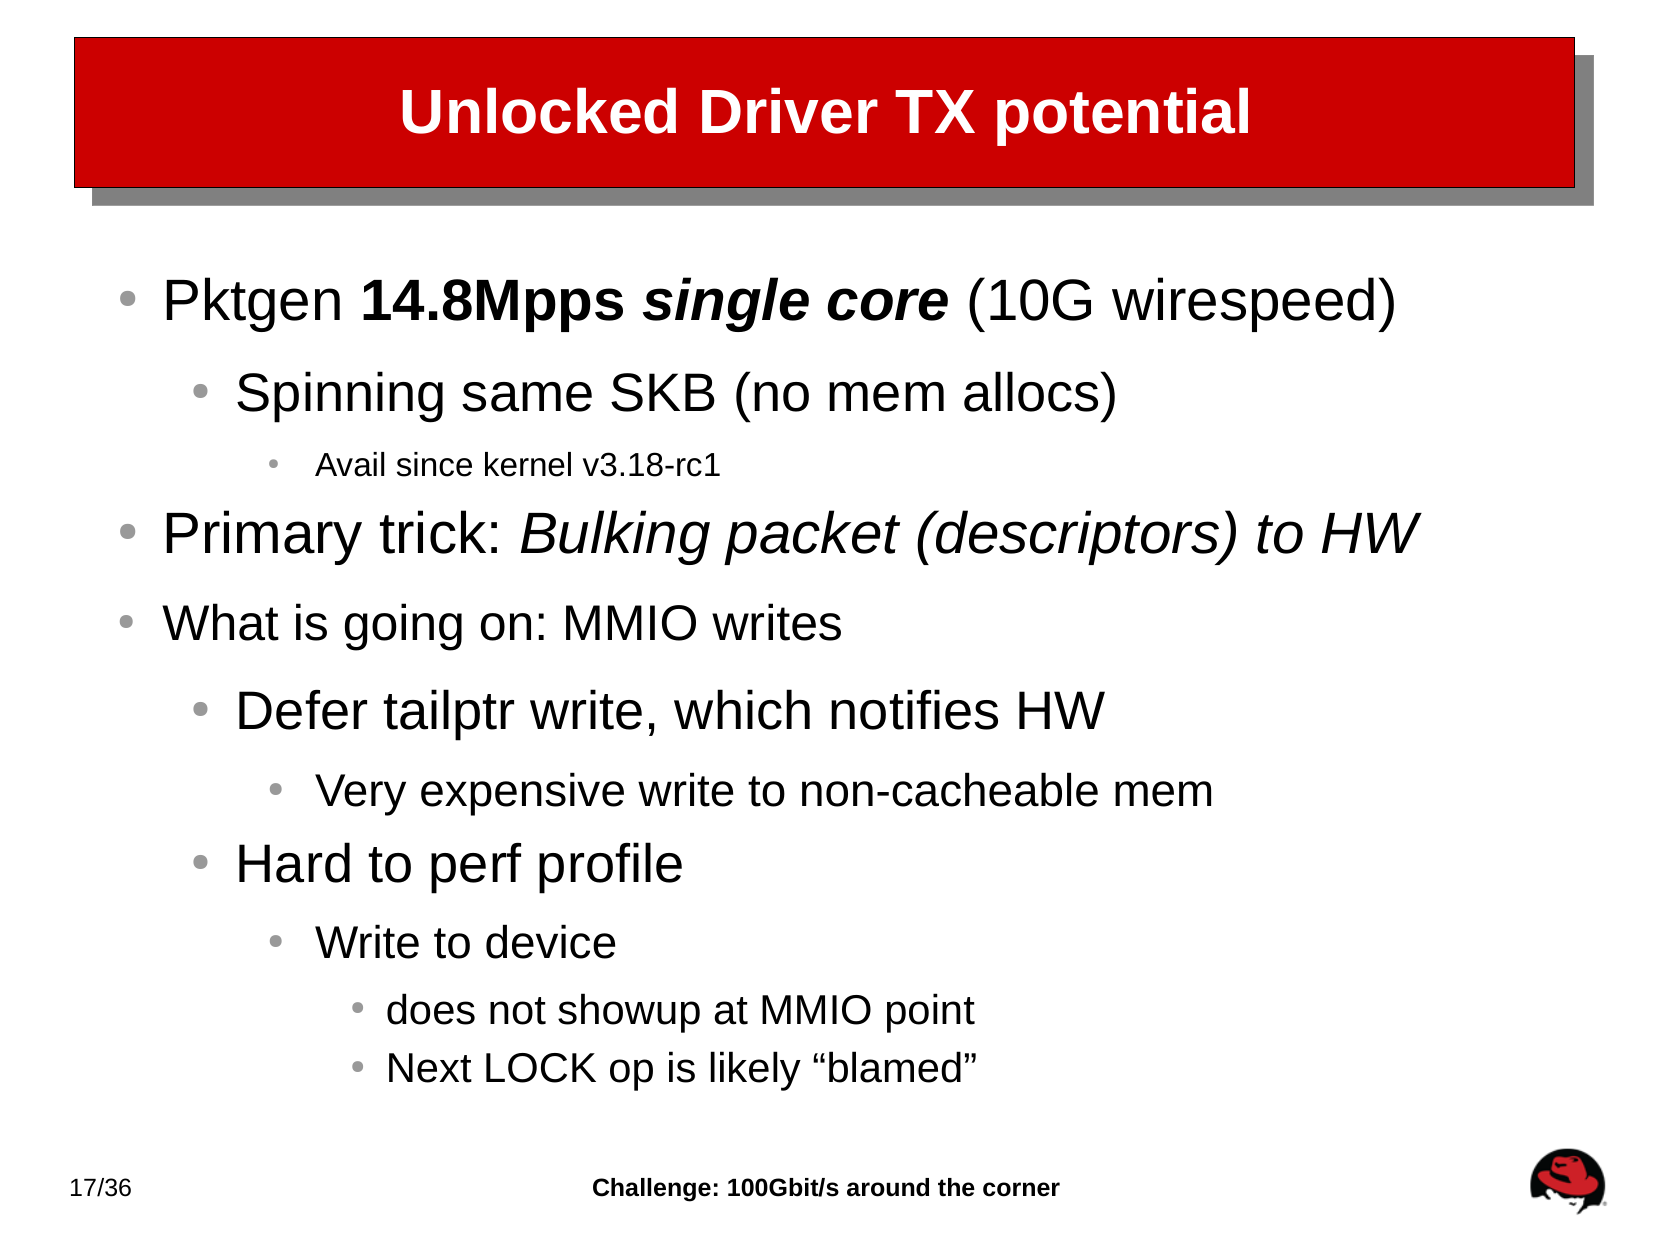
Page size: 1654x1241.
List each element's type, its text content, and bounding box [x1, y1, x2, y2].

picture [1529, 1146, 1613, 1224]
title Unlocked Driver TX potential [116, 37, 1538, 188]
list Pktgen 14.8Mpps single core (10G wirespeed) Spinning same SKB (no mem allocs) Avail since kernel v3.18-rc1 Primary trick: Bulking packet (descriptors) to HW What is going on: MMIO writes Defer tailptr write, which notifies HW Very expensive write to non-cacheable mem Hard to perf profile Write to device does not showup at MMIO point Next LOCK op is likely “blamed” [102, 268, 1528, 1196]
